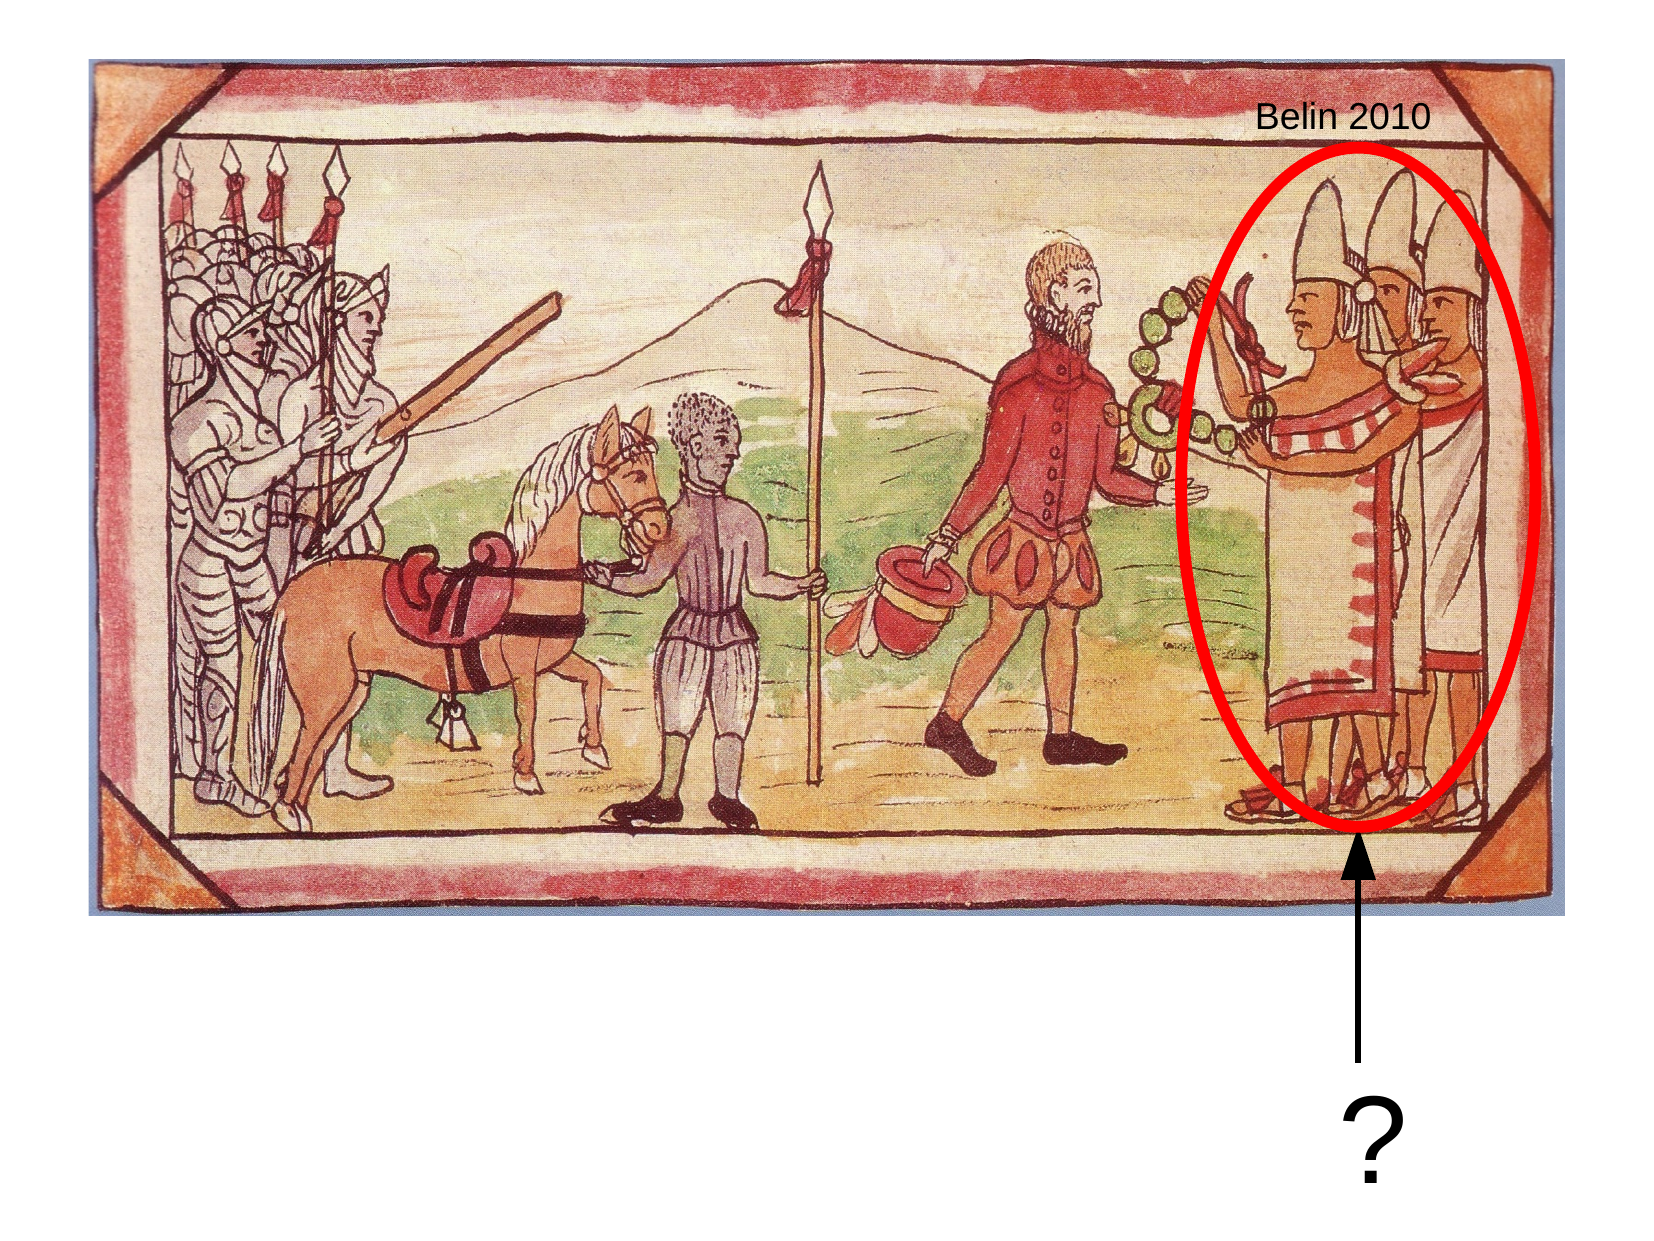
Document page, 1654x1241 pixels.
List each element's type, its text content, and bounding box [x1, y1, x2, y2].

picture [88, 59, 1565, 916]
picture [1188, 154, 1529, 820]
text_box Belin 2010 [1240, 88, 1477, 146]
text_box ? [1299, 1062, 1447, 1218]
